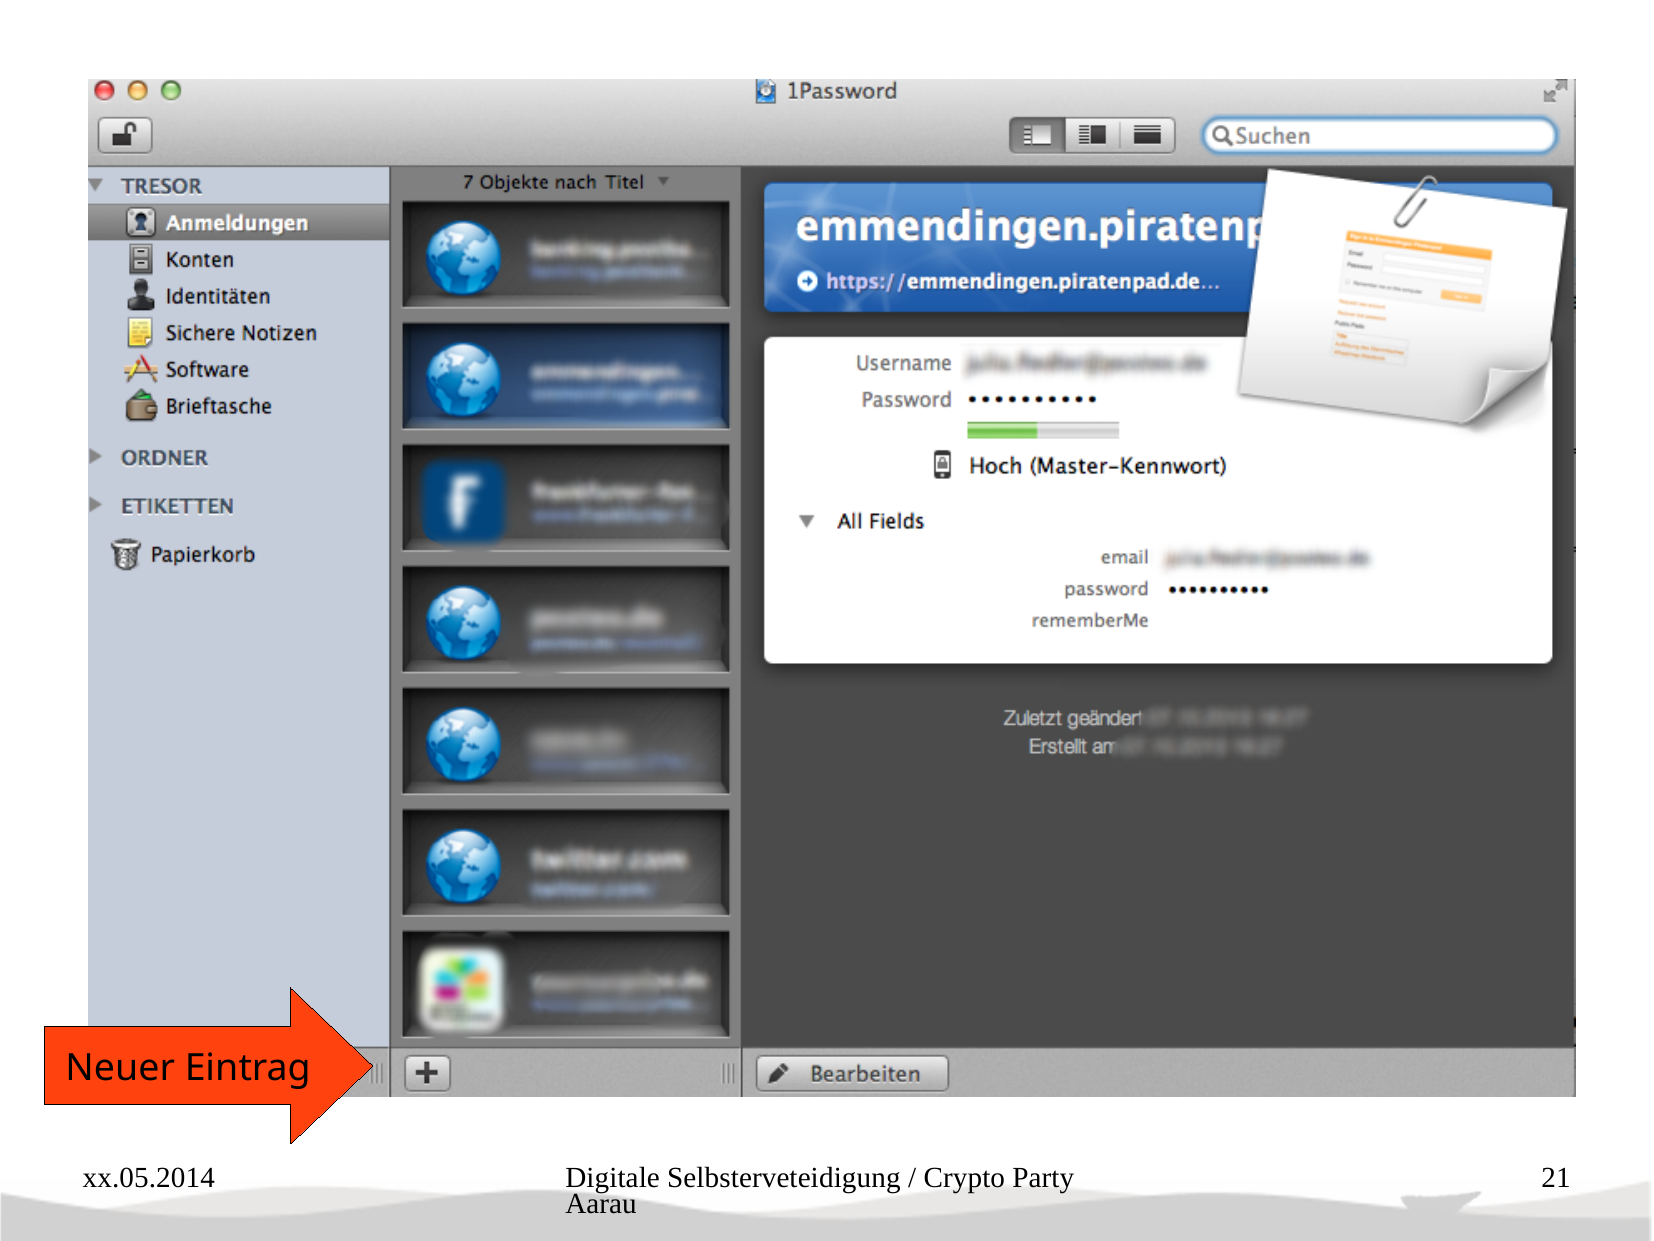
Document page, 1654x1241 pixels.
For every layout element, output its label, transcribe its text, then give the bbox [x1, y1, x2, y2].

picture [860, 1179, 866, 1186]
picture [88, 79, 1576, 1098]
text_box Neuer Eintrag [44, 987, 373, 1144]
picture [0, 1179, 1654, 1241]
picture [823, 1179, 829, 1186]
picture [571, 1179, 582, 1186]
picture [708, 1179, 715, 1186]
picture [174, 1179, 181, 1186]
picture [123, 1179, 130, 1186]
picture [994, 1179, 1001, 1186]
picture [972, 1179, 978, 1186]
